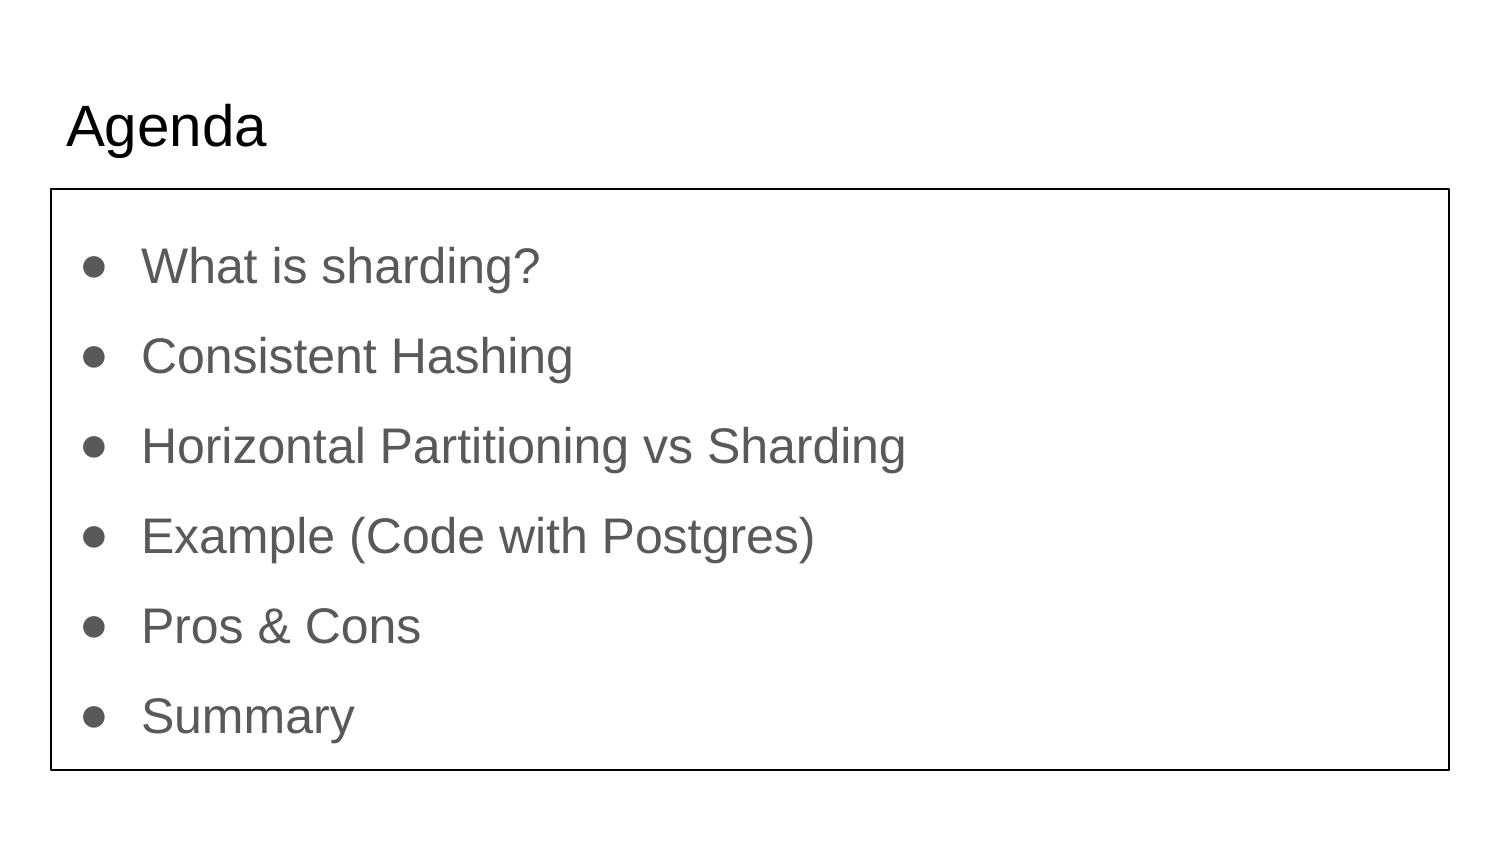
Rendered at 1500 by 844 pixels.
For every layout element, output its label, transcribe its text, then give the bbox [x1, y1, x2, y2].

title Agenda [51, 72, 1449, 167]
list What is sharding? Consistent Hashing Horizontal Partitioning vs Sharding Example (Code with Postgres) Pros & Cons Summary [51, 189, 1449, 771]
